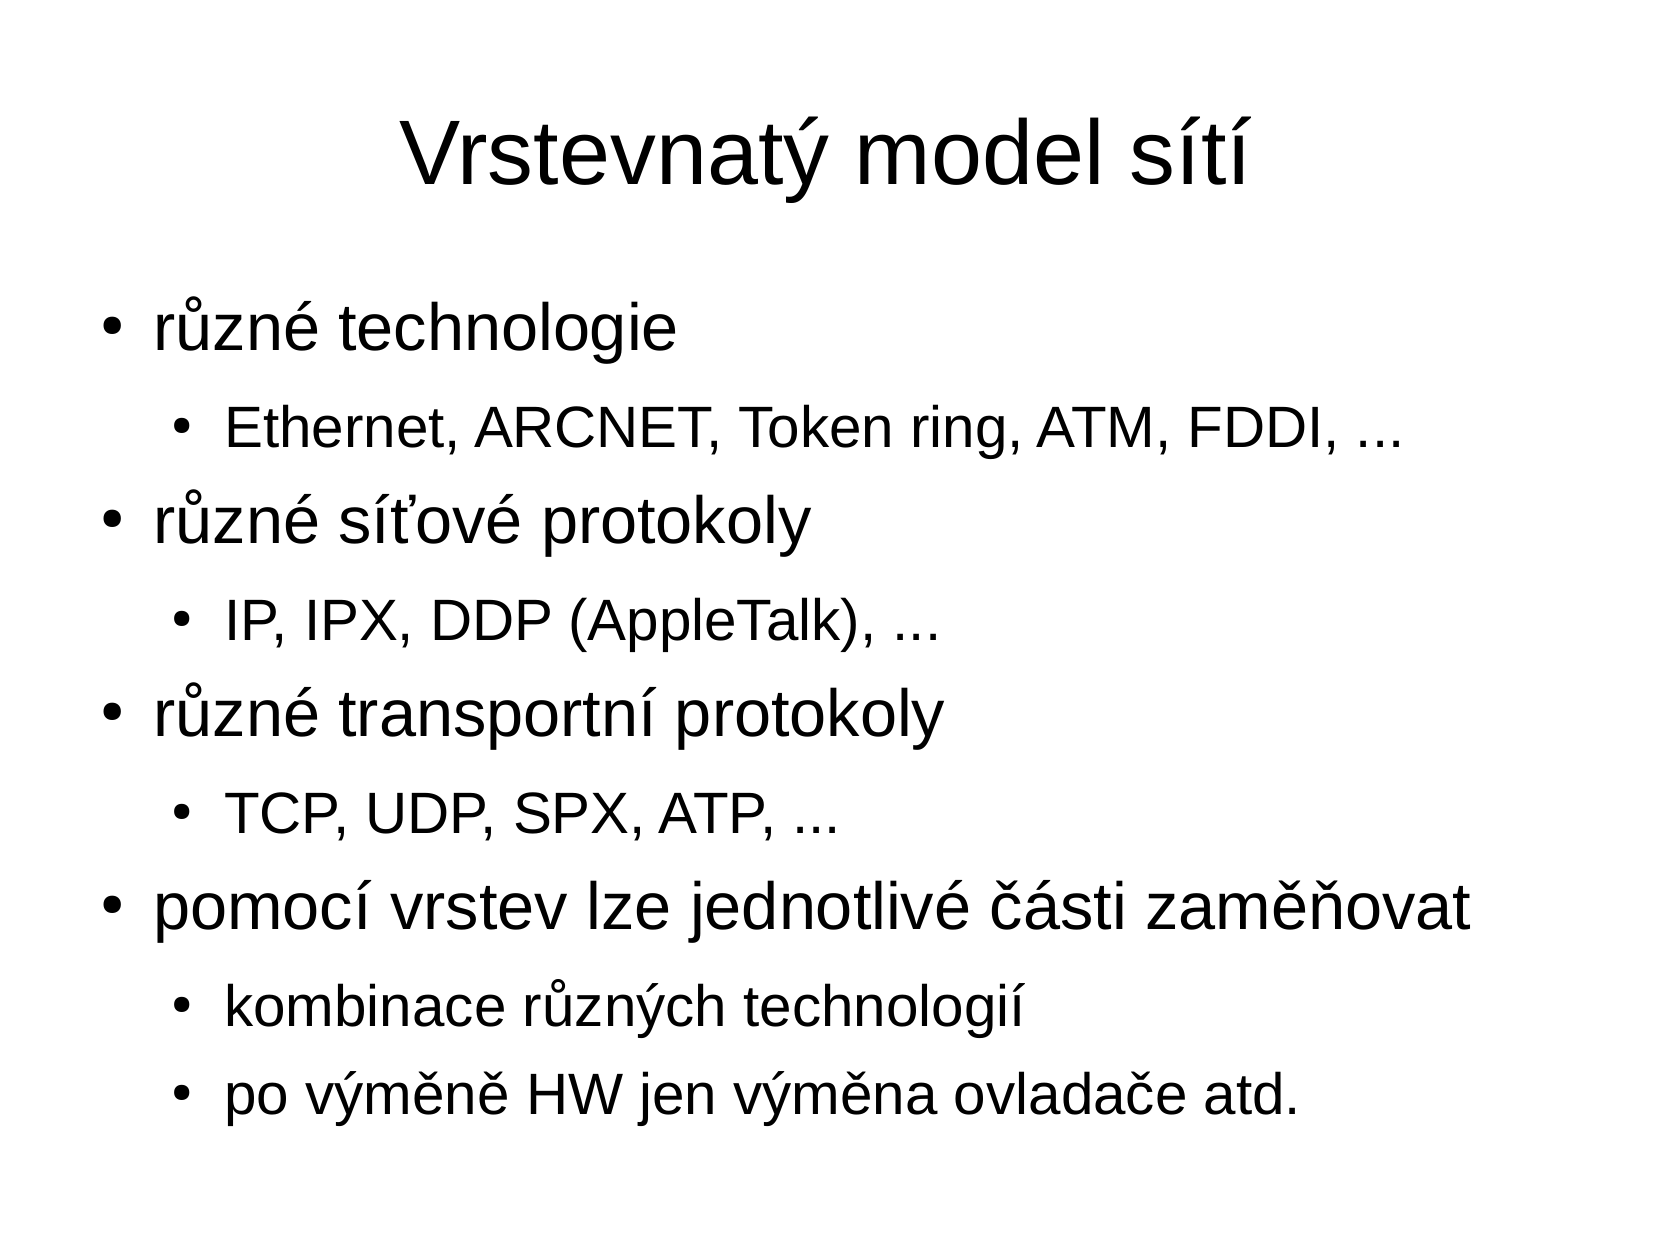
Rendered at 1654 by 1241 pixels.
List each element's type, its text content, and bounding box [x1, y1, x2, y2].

list různé technologie Ethernet, ARCNET, Token ring, ATM, FDDI, ... různé síťové protokoly IP, IPX, DDP (AppleTalk), ... různé transportní protokoly TCP, UDP, SPX, ATP, ... pomocí vrstev lze jednotlivé části zaměňovat kombinace různých technologií po výměně HW jen výměna ovladače atd. [82, 290, 1571, 1126]
title Vrstevnatý model sítí [82, 56, 1571, 250]
